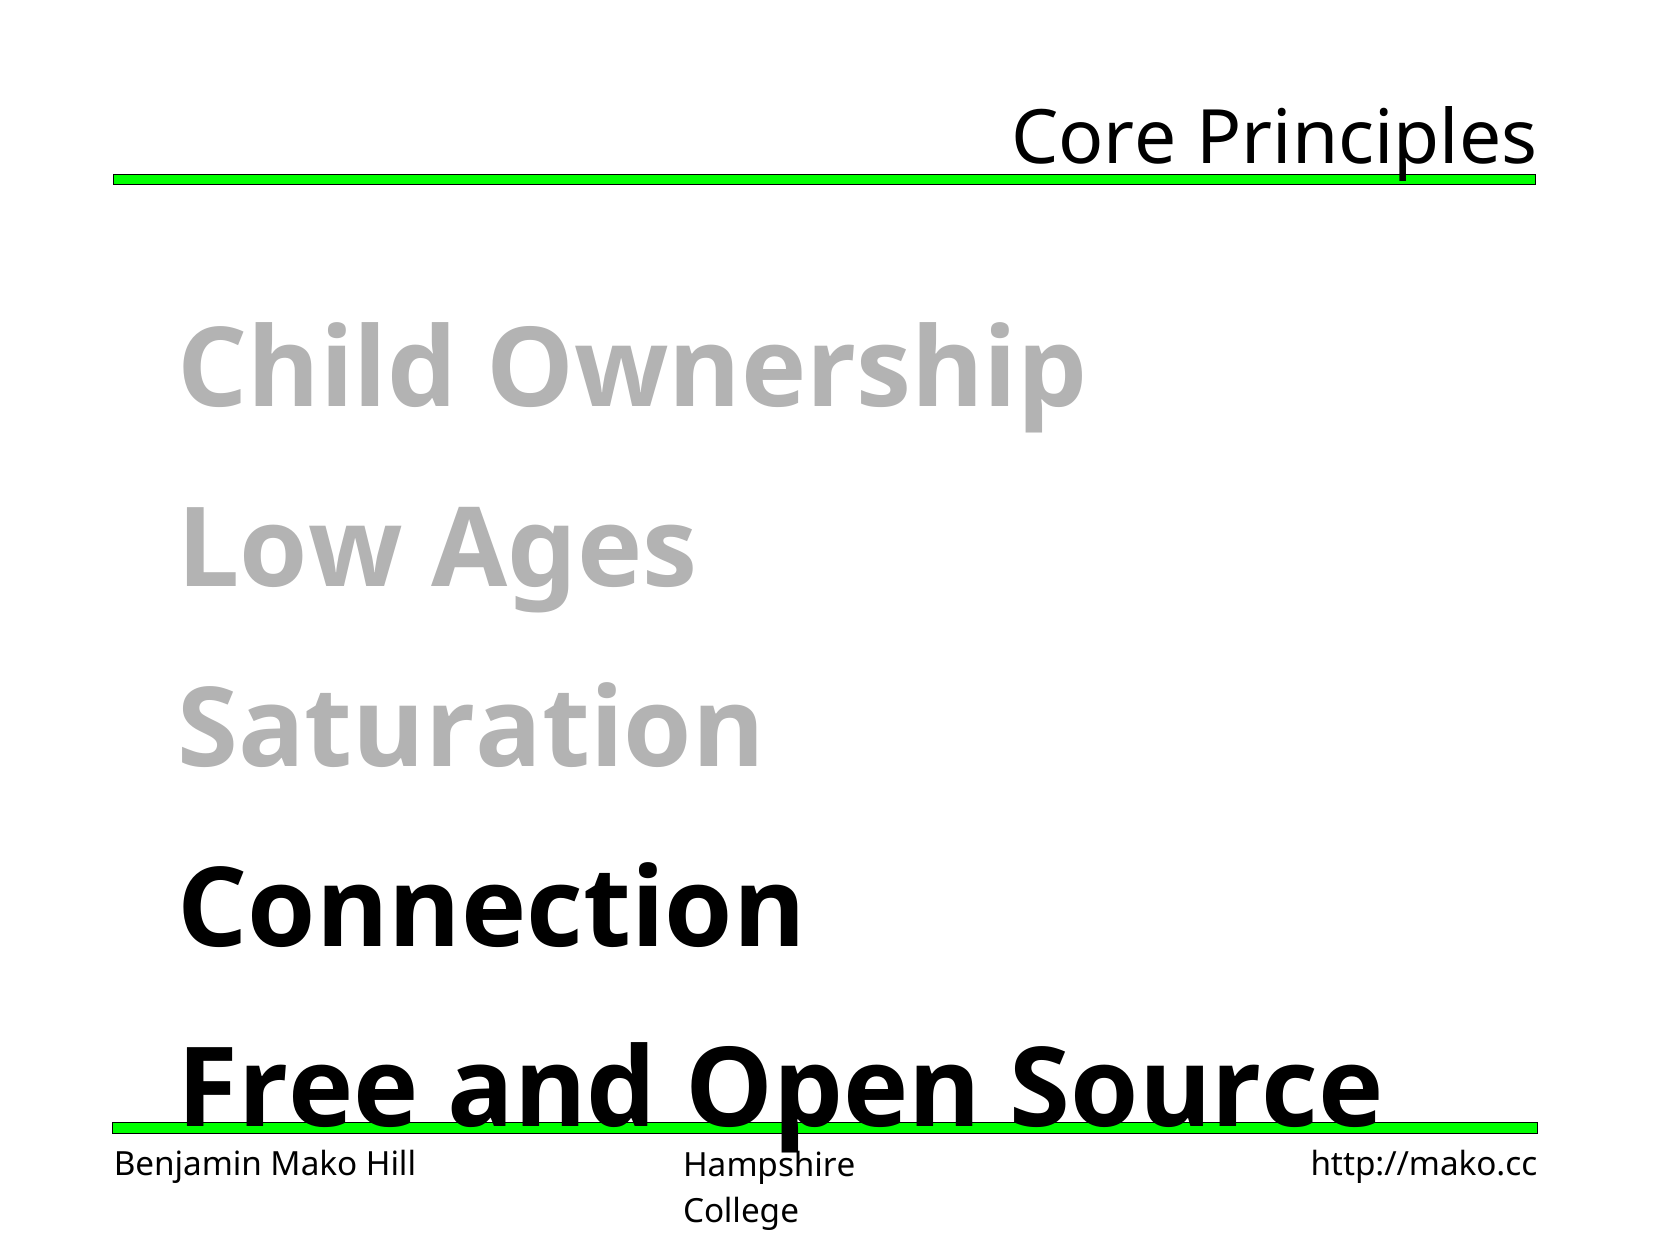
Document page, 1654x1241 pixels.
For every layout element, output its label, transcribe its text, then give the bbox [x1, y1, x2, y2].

list Child Ownership Low Ages Saturation Connection Free and Open Source [141, 825, 1538, 1126]
title Core Principles [125, 70, 1538, 198]
text_box [74, 262, 1538, 825]
